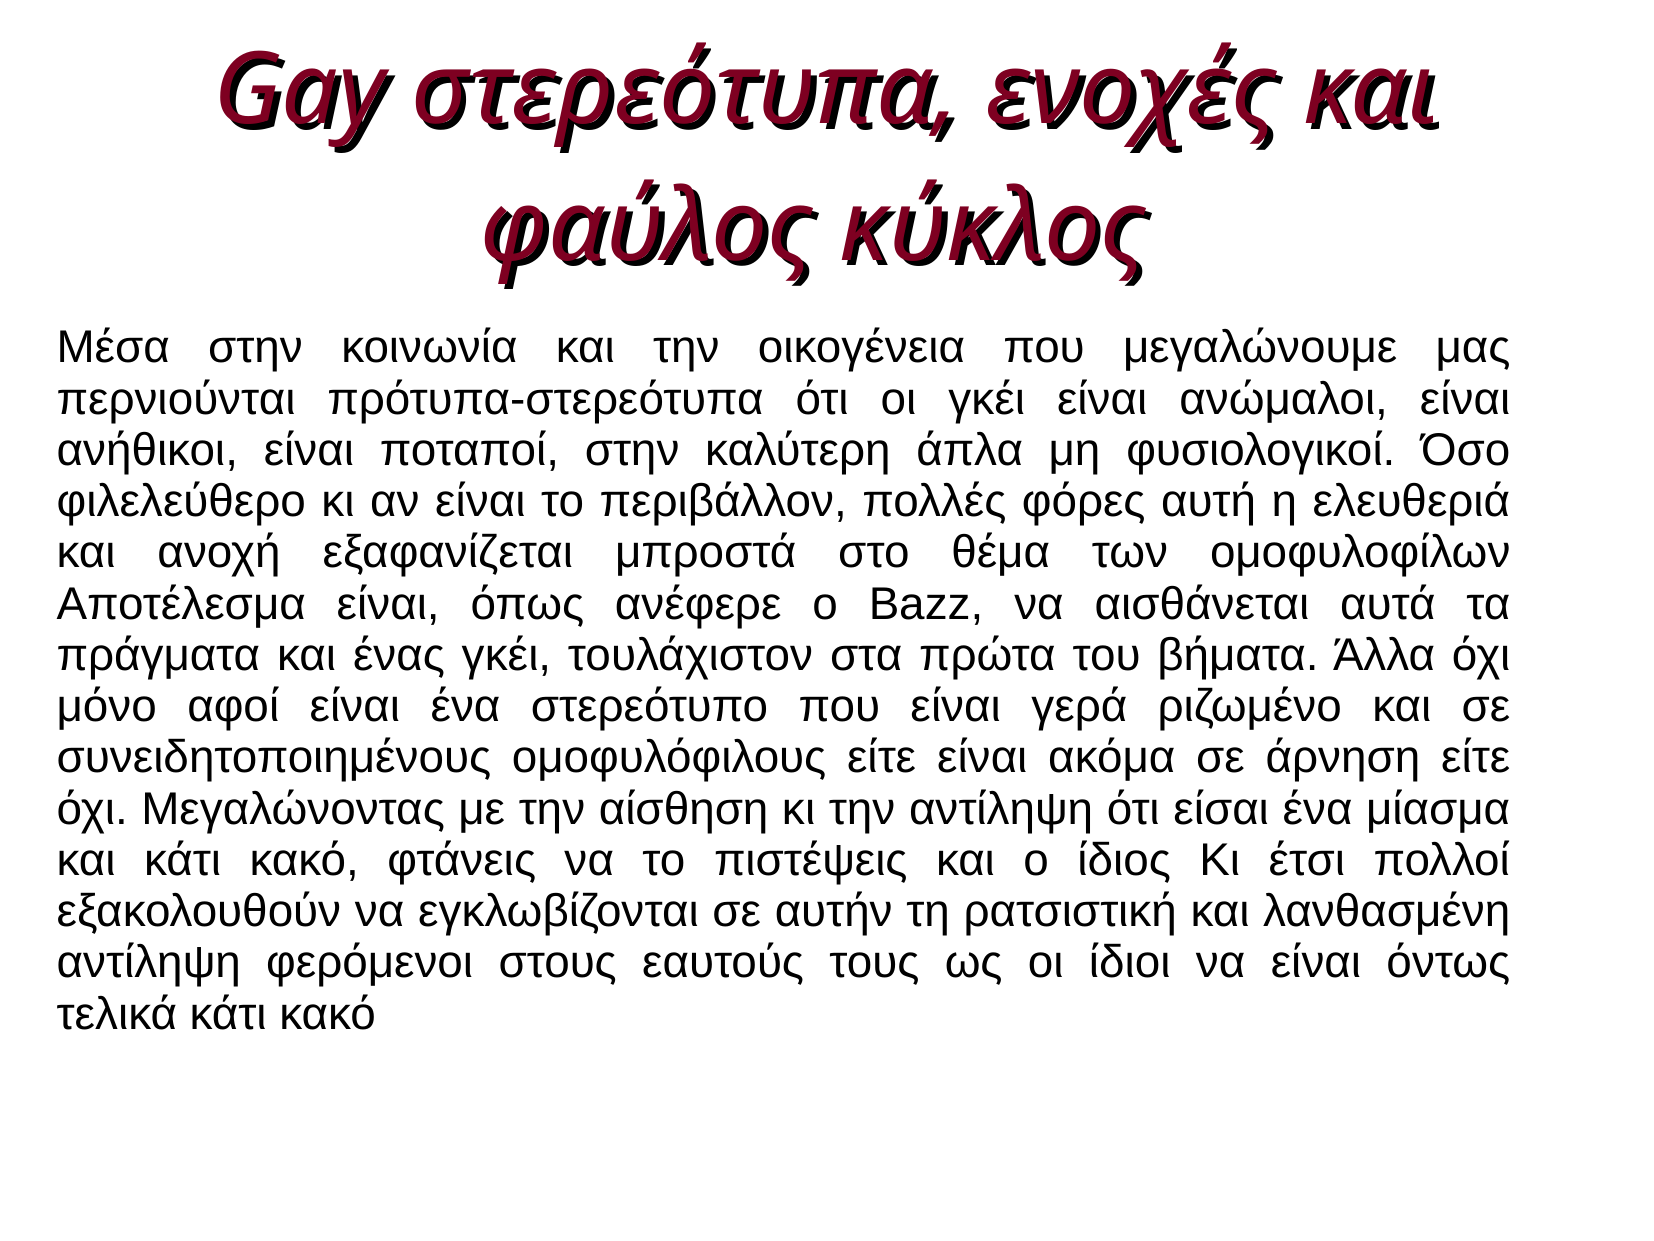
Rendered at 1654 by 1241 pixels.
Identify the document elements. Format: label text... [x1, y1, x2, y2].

subtitle Μέσα στην κοινωνία και την οικογένεια που μεγαλώνουμε μας περνιούνται πρότυπα-στερεότυπα ότι οι γκέι είναι ανώμαλοι, είναι ανήθικοι, είναι ποταποί, στην καλύτερη άπλα μη φυσιολογικοί. Όσο φιλελεύθερο κι αν είναι το περιβάλλον, πολλές φόρες αυτή η ελευθεριά και ανοχή εξαφανίζεται μπροστά στο θέμα των ομοφυλοφίλων Αποτέλεσμα είναι, όπως ανέφερε ο Bazz, να αισθάνεται αυτά τα πράγματα και ένας γκέι, τουλάχιστον στα πρώτα του βήματα. Άλλα όχι μόνο αφοί είναι ένα στερεότυπο που είναι γερά ριζωμένο και σε συνειδητοποιημένους ομοφυλόφιλους είτε είναι ακόμα σε άρνηση είτε όχι. Μεγαλώνοντας με την αίσθηση κι την αντίληψη ότι είσαι ένα μίασμα και κάτι κακό, φτάνεις να το πιστέψεις και ο ίδιος Κι έτσι πολλοί εξακολουθούν να εγκλωβίζονται σε αυτήν τη ρατσιστική και λανθασμένη αντίληψη φερόμενοι στους εαυτούς τους ως οι ίδιοι να είναι όντως τελικά κάτι κακό [56, 270, 1512, 1114]
title Gay στερεότυπα, ενοχές και φαύλος κύκλος [82, 30, 1571, 276]
